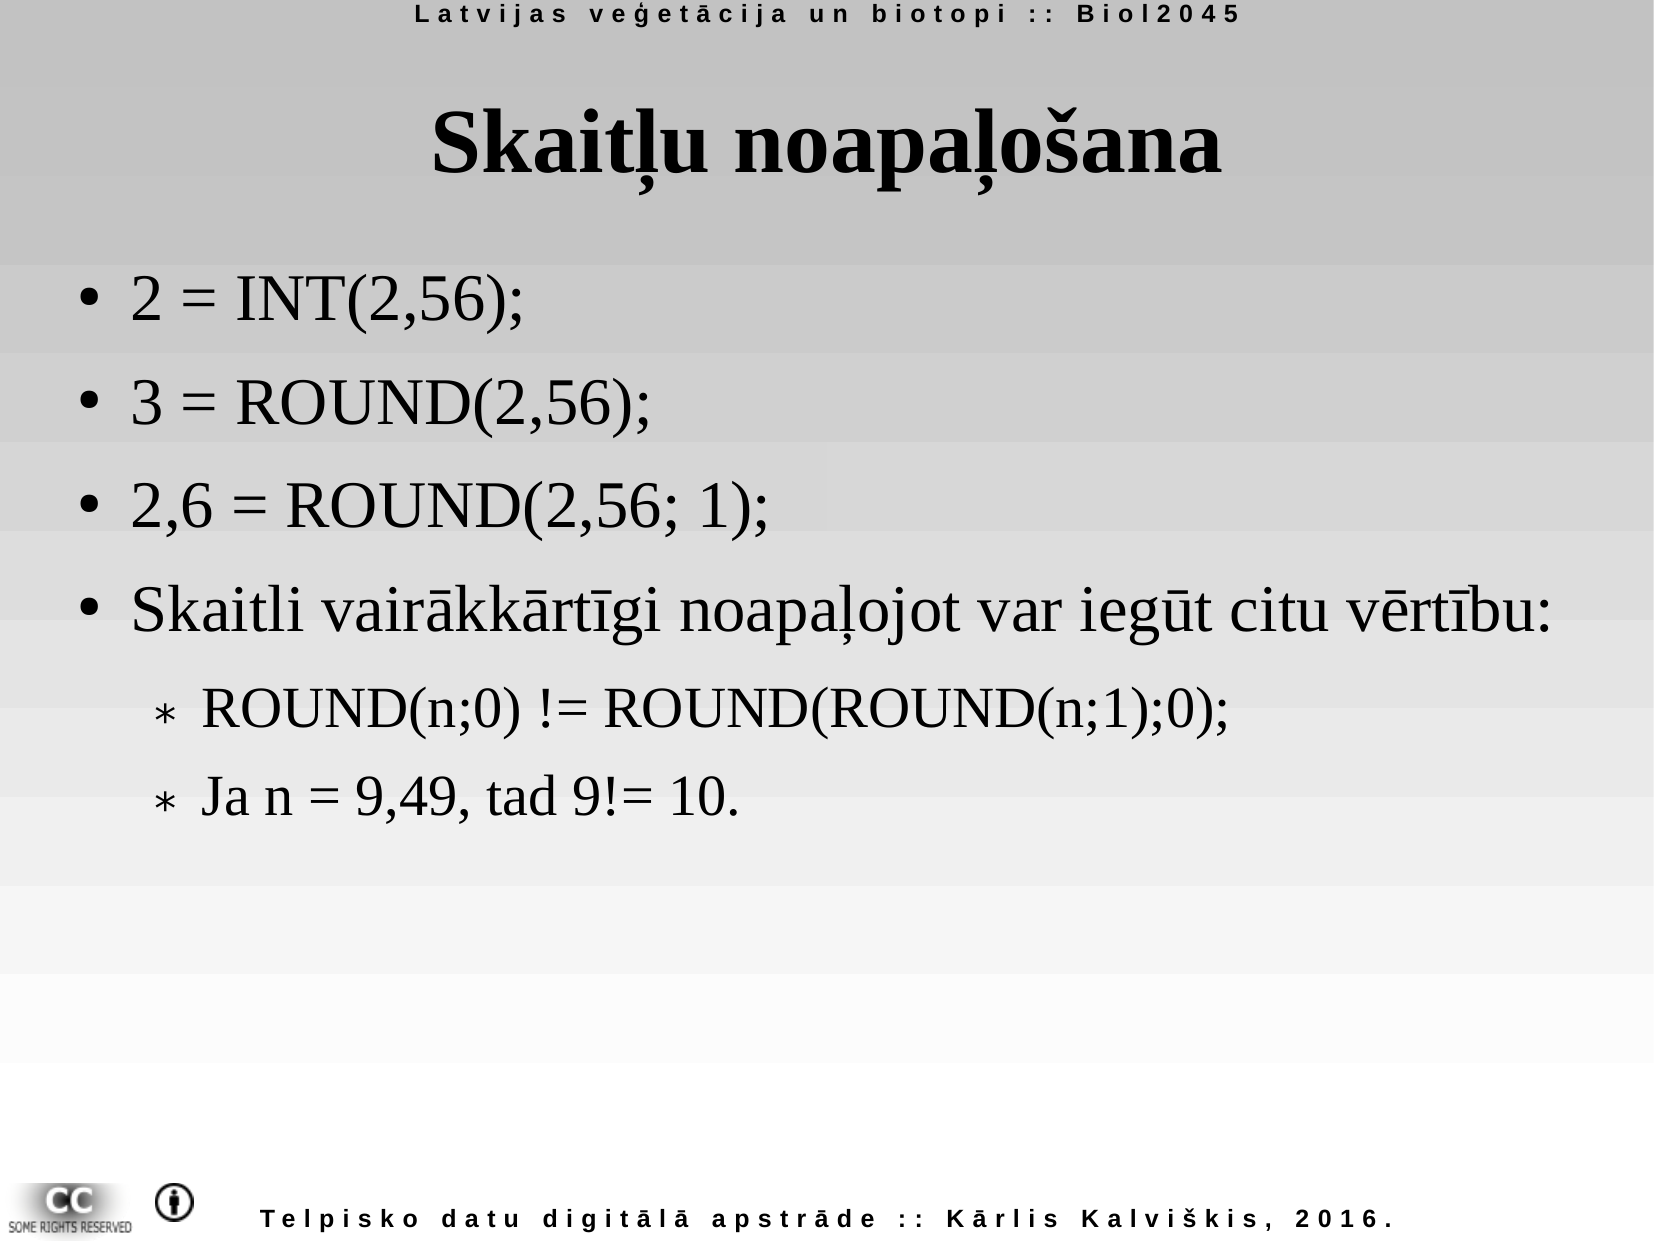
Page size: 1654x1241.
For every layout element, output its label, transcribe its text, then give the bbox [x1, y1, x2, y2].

picture [0, 0, 1654, 1241]
title Skaitļu noapaļošana [59, 37, 1596, 246]
list 2 = INT(2,56); 3 = ROUND(2,56); 2,6 = ROUND(2,56; 1); Skaitli vairākkārtīgi noapaļojot var iegūt citu vērtību: ROUND(n;0) != ROUND(ROUND(n;1);0); Ja n = 9,49, tad 9!= 10. [59, 261, 1596, 981]
